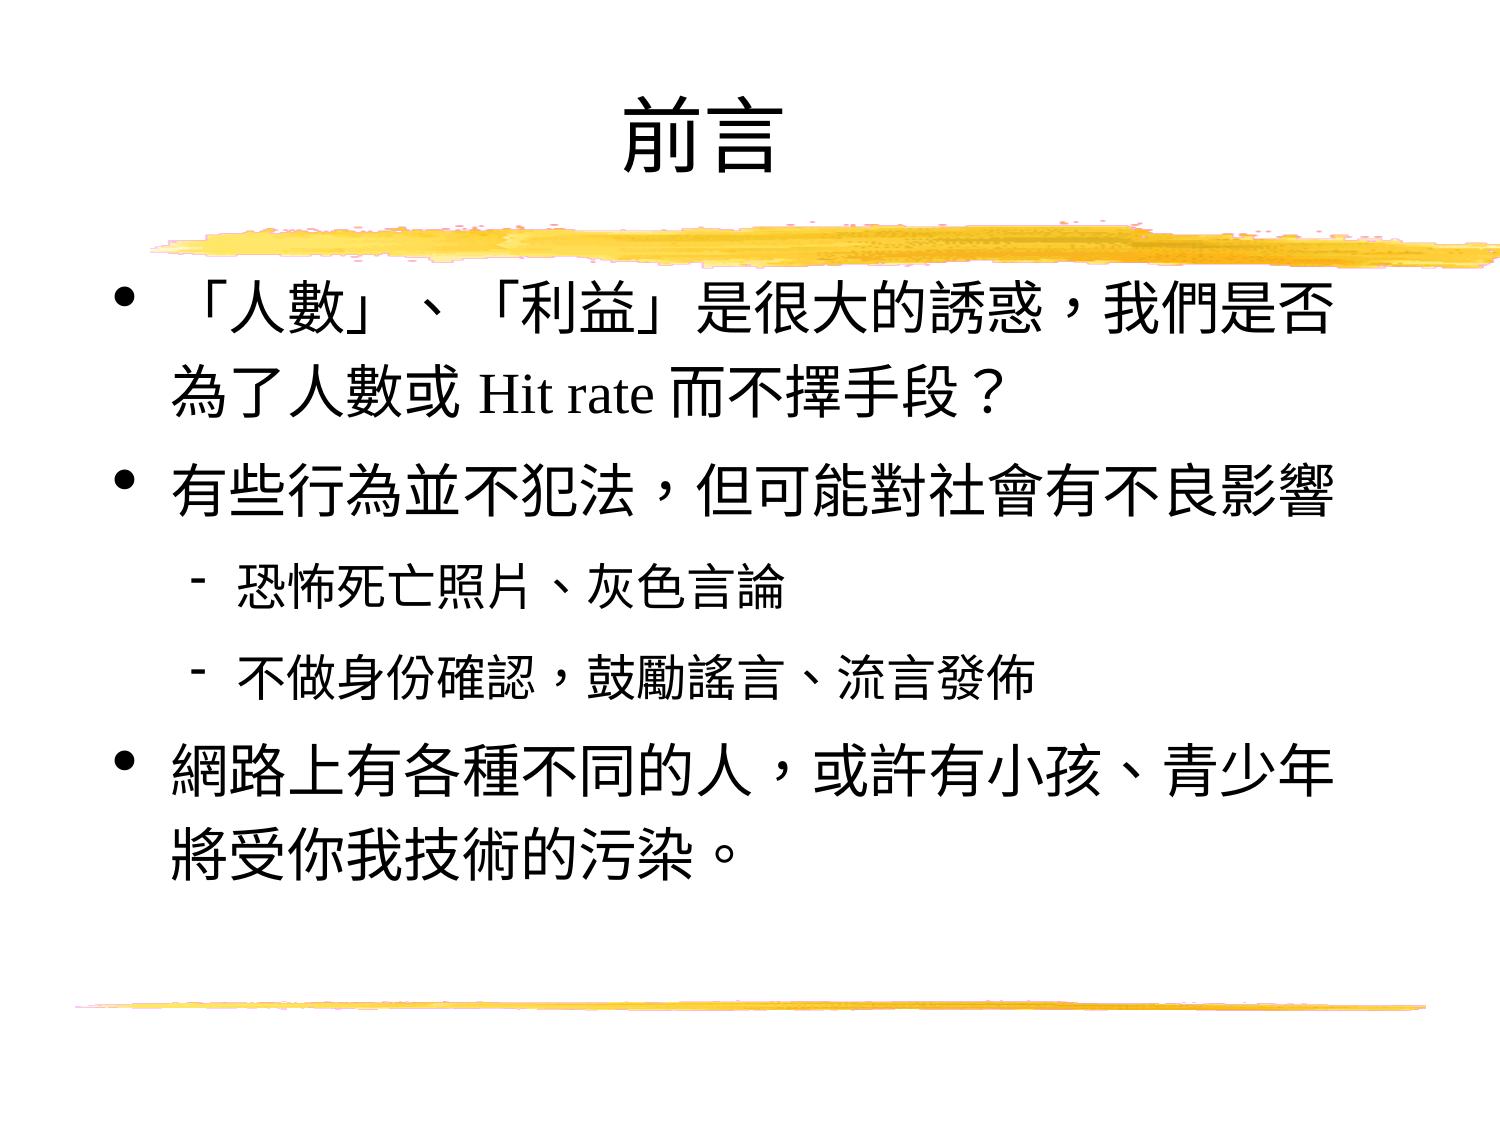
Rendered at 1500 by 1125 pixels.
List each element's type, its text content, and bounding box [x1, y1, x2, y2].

picture [150, 215, 1500, 279]
picture [75, 999, 1426, 1013]
title 前言 [66, 30, 1342, 231]
list 「人數」、「利益」是很大的誘惑，我們是否為了人數或Hit rate而不擇手段？ 有些行為並不犯法，但可能對社會有不良影響 恐怖死亡照片、灰色言論 不做身份確認，鼓勵謠言、流言發佈 網路上有各種不同的人，或許有小孩、青少年將受你我技術的污染。 [114, 261, 1390, 937]
